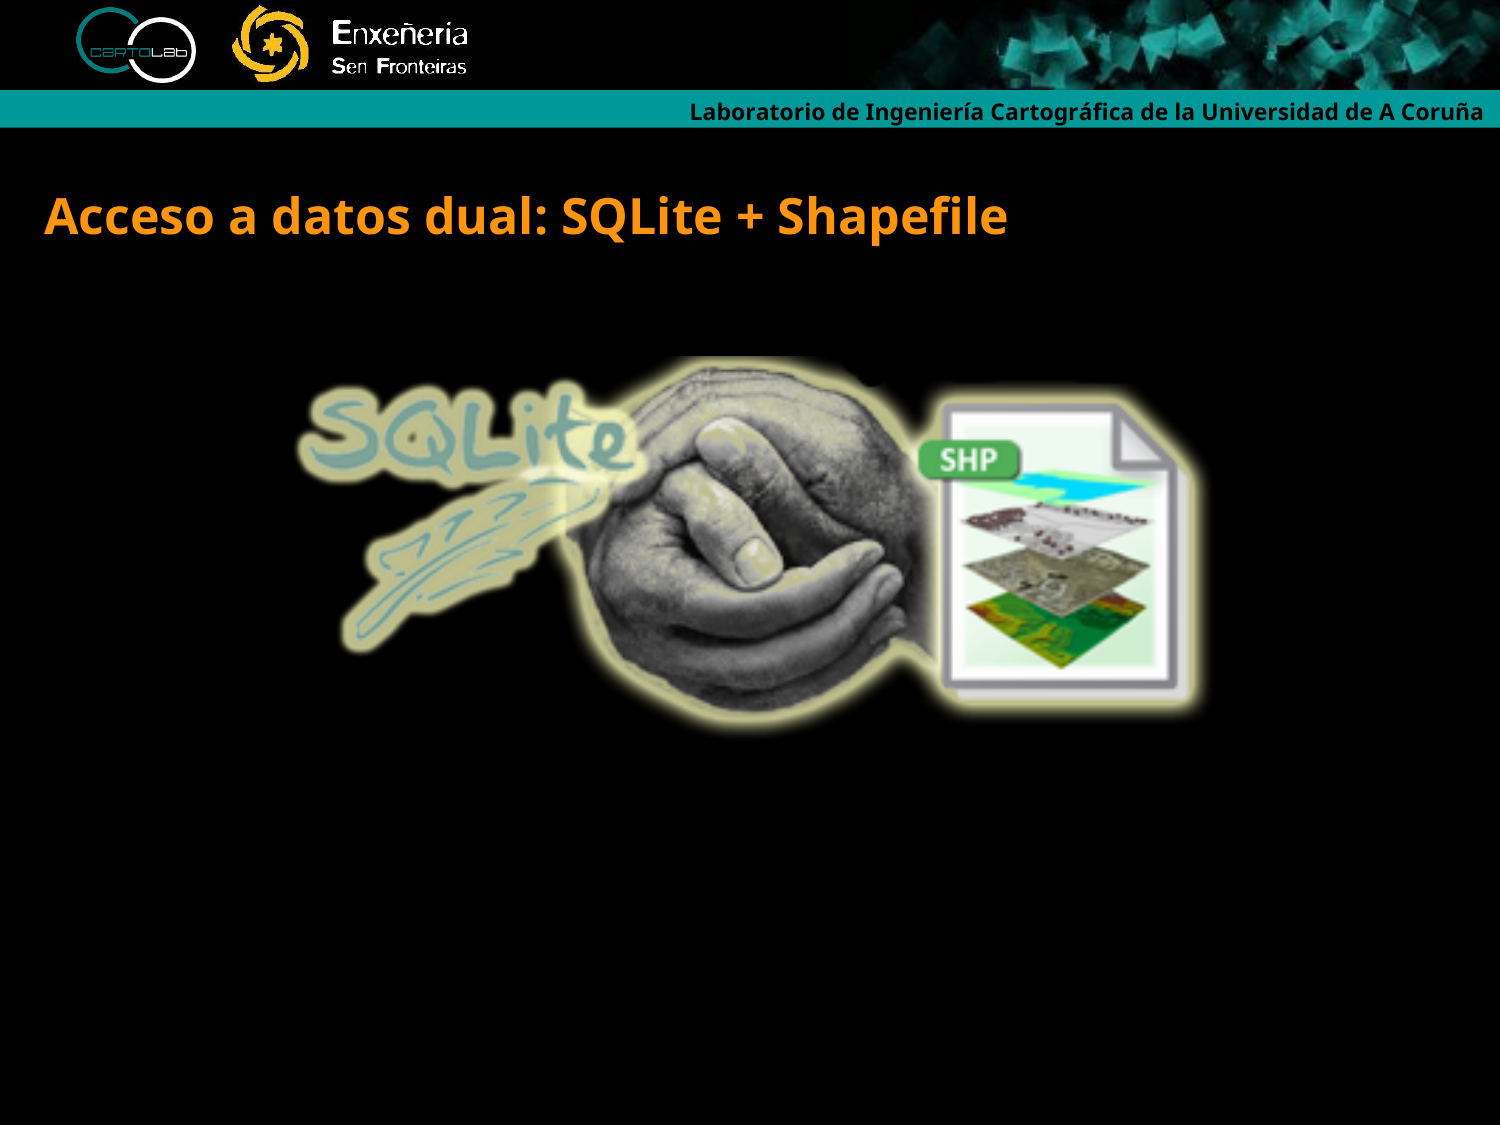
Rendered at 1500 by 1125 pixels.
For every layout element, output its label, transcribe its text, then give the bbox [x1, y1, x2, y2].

picture [212, 5, 516, 86]
picture [76, 7, 196, 83]
text_box Acceso a datos dual: SQLite + Shapefile [29, 177, 1241, 253]
picture [248, 356, 1252, 769]
picture [844, 0, 1500, 90]
